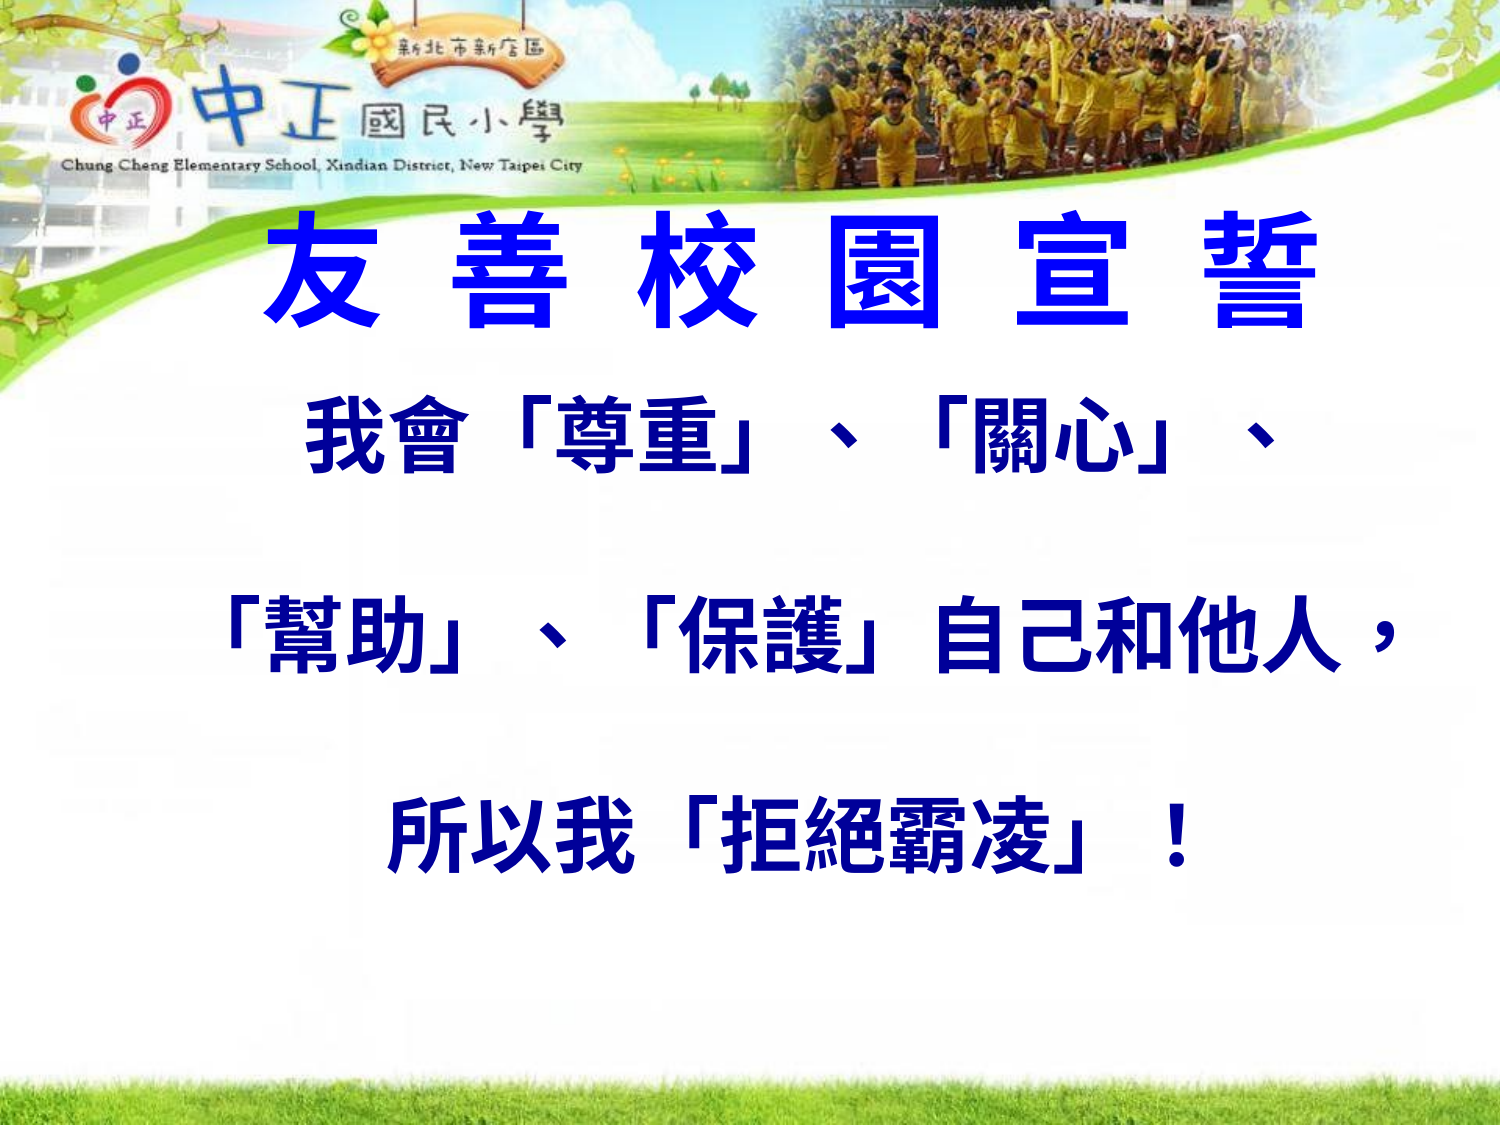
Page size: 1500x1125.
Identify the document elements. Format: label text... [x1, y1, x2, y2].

list 我會「尊重」、「關心」、 「幫助」、「保護」自己和他人， 所以我「拒絕霸凌」！ [159, 376, 1447, 1125]
title 友 善 校 園 宣 誓 [99, 173, 1484, 361]
